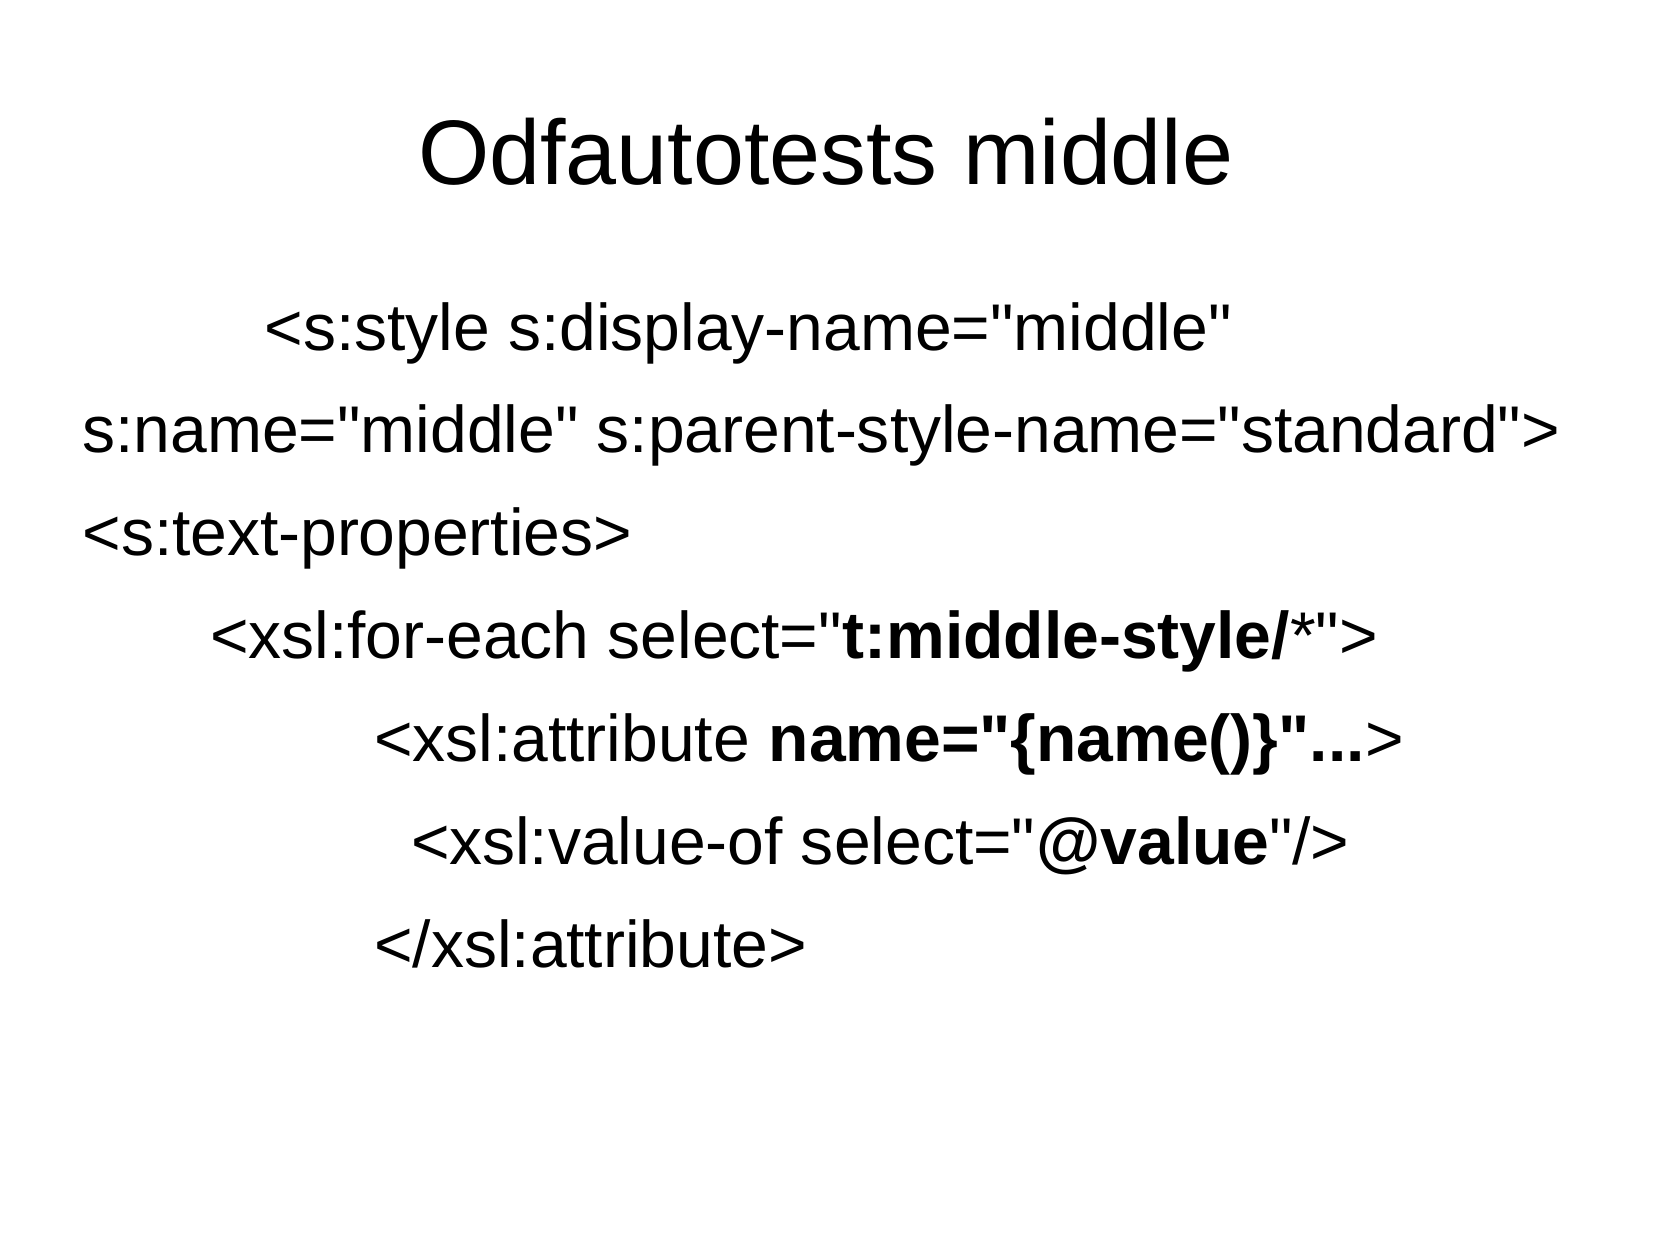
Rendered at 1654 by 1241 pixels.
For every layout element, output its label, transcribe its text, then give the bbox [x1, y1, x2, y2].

title Odfautotests middle [82, 49, 1571, 257]
text_box [82, 290, 1571, 1010]
